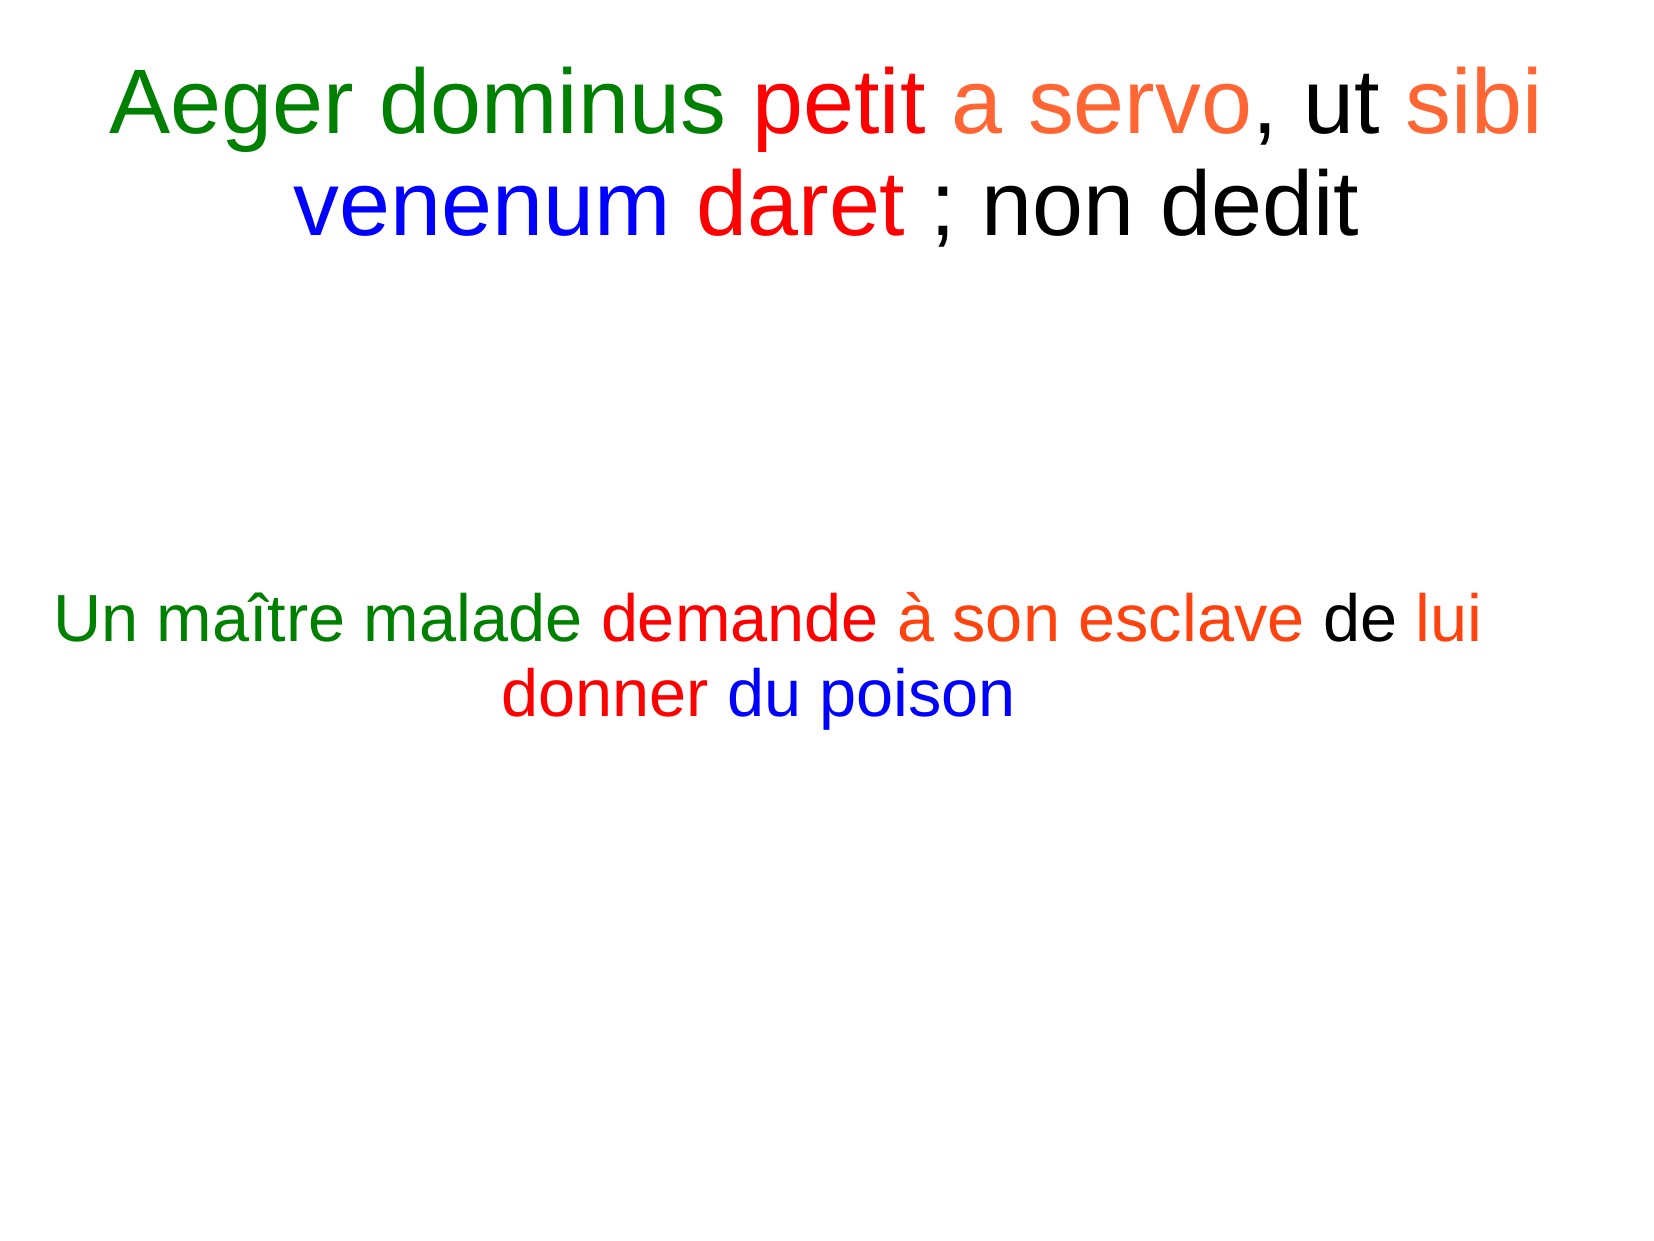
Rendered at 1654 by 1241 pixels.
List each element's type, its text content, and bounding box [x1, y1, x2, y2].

subtitle Un maître malade demande à son esclave de lui donner du poison [23, 296, 1512, 1016]
title Aeger dominus petit a servo, ut sibi venenum daret ; non dedit [82, 49, 1571, 257]
